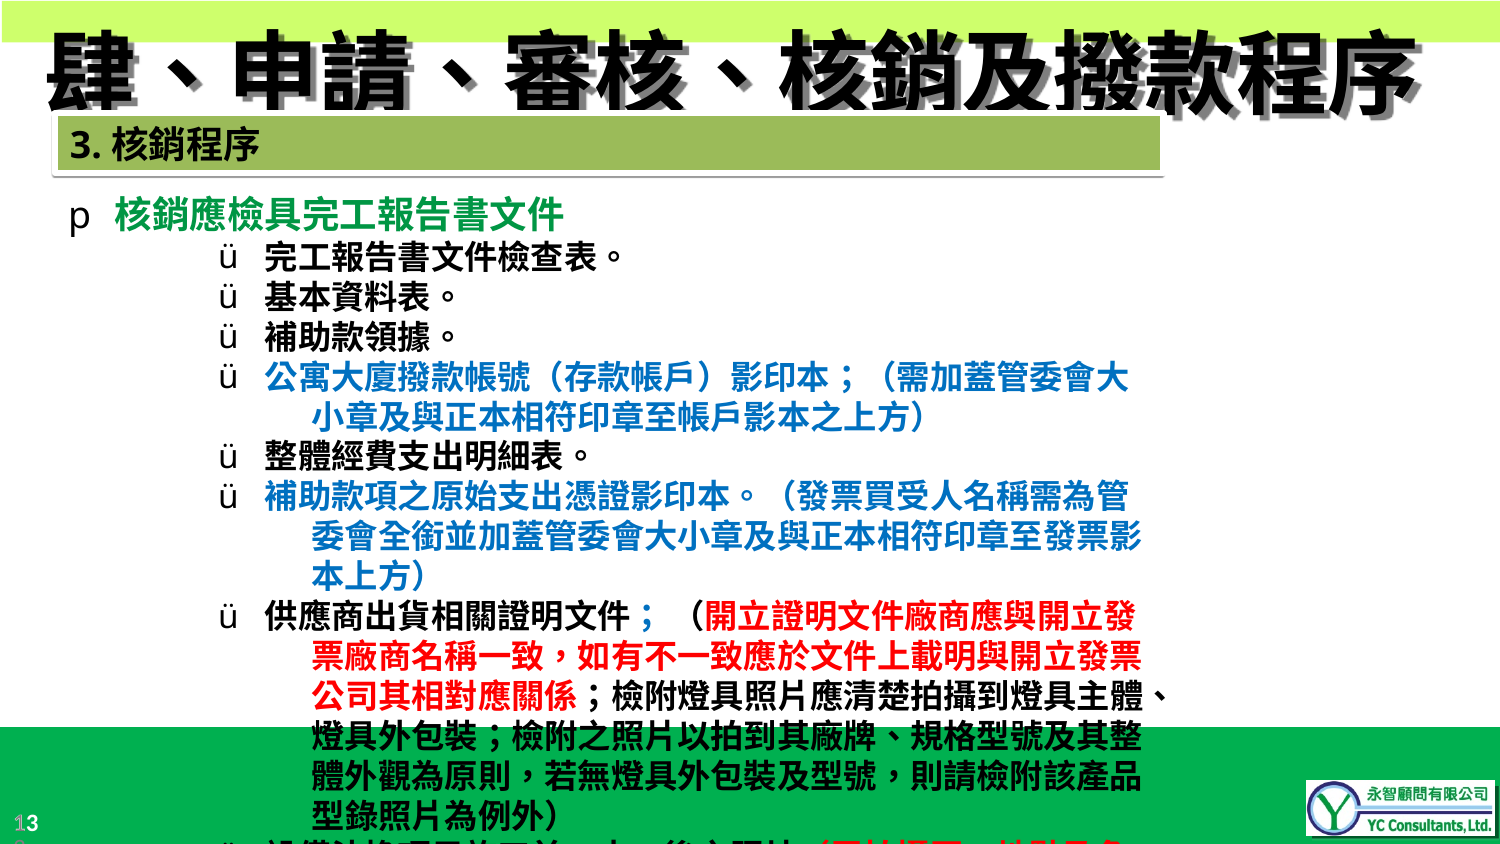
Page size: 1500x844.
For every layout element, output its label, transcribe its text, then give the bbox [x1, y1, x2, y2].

text_box 3.核銷程序 [55, 113, 1163, 173]
title 肆、申請、審核、核銷及撥款程序 [29, 0, 1459, 141]
text_box 13 [0, 798, 53, 844]
text_box 核銷應檢具完工報告書文件 完工報告書文件檢查表。 基本資料表。 補助款領據。 公寓大廈撥款帳號（存款帳戶）影印本；（需加蓋管委會大小章及與正本相符印章至帳戶影本之上方） 整體經費支出明細表。 補助款項之原始支出憑證影印本。（發票買受人名稱需為管委會全銜並加蓋管委會大小章及與正本相符印章至發票影本上方） 供應商出貨相關證明文件； （開立證明文件廠商應與開立發票廠商名稱一致，如有不一致應於文件上載明與開立發票公司其相對應關係；檢附燈具照片應清楚拍攝到燈具主體、燈具外包裝；檢附之照片以拍到其廠牌、規格型號及其整體外觀為原則，若無燈具外包裝及型號，則請檢附該產品型錄照片為例外） 設備汰換項目施工前、中、後之照片（需拍攝同一地點及角度、施作中照片應有施作人員身影）。 [53, 183, 1176, 844]
